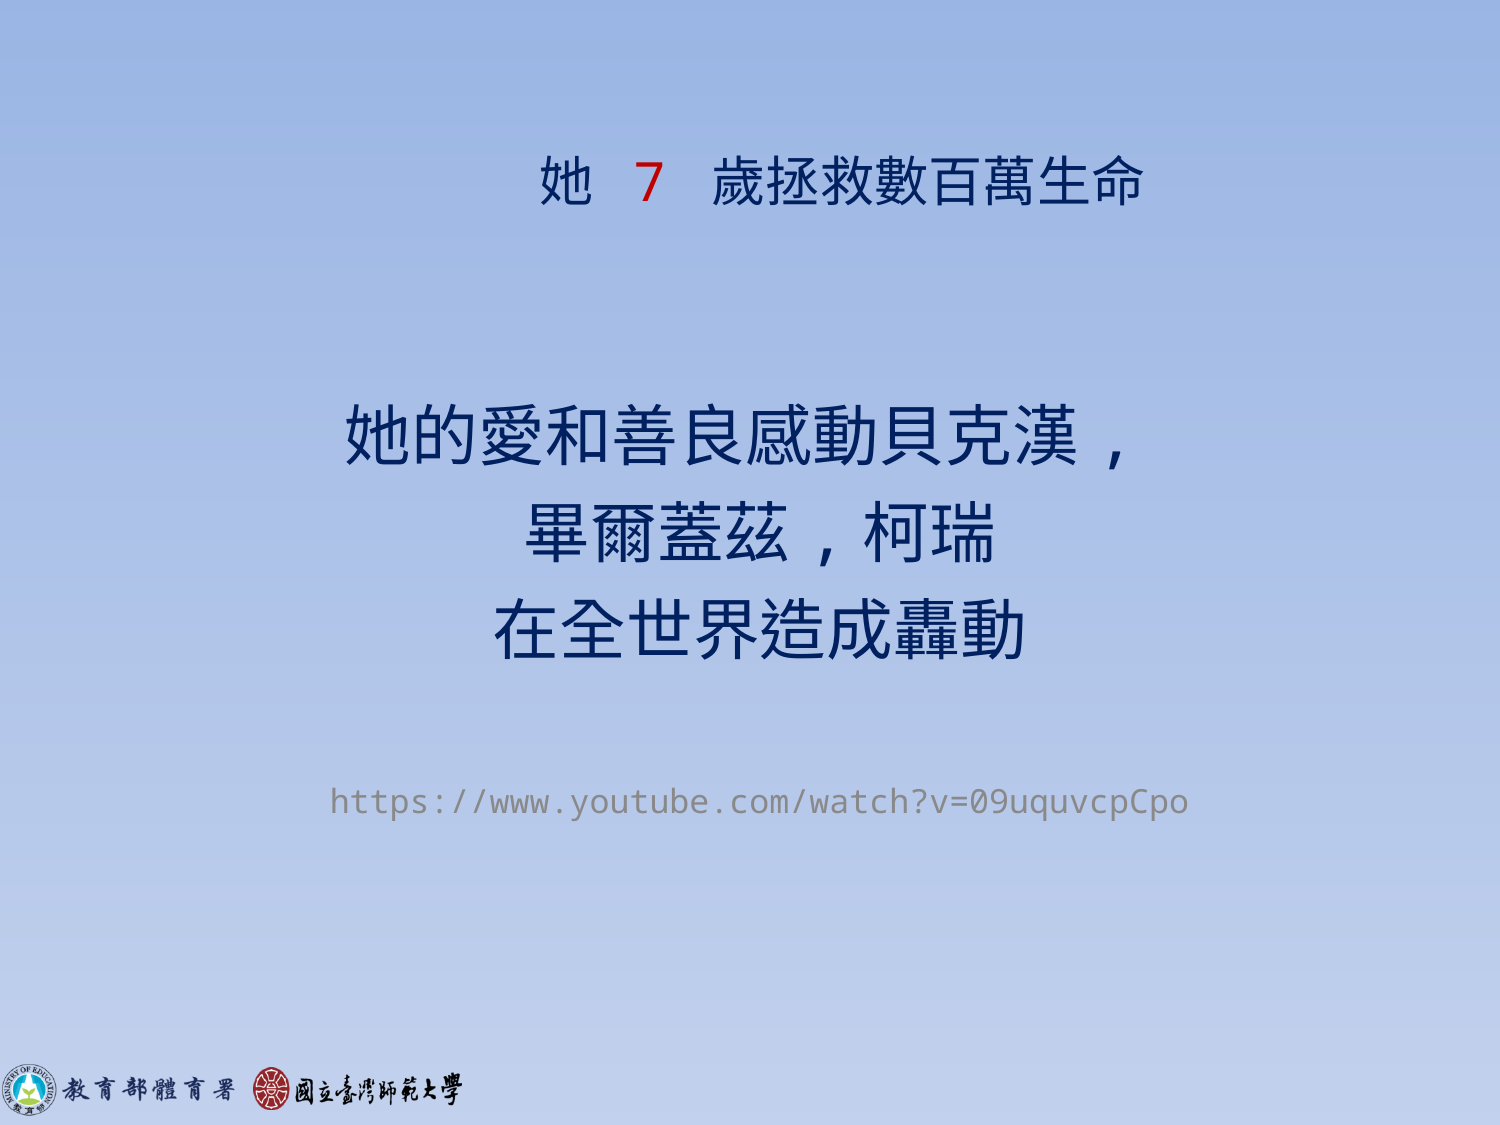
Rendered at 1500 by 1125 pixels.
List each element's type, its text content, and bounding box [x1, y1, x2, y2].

subtitle 她的愛和善良感動貝克漢, 畢爾蓋茲,柯瑞 在全世界造成轟動 https://www.youtube.com/watch?v=09uquvcpCpo [152, 386, 1368, 675]
title 她 7 歲拯救數百萬生命 [234, 59, 1451, 301]
